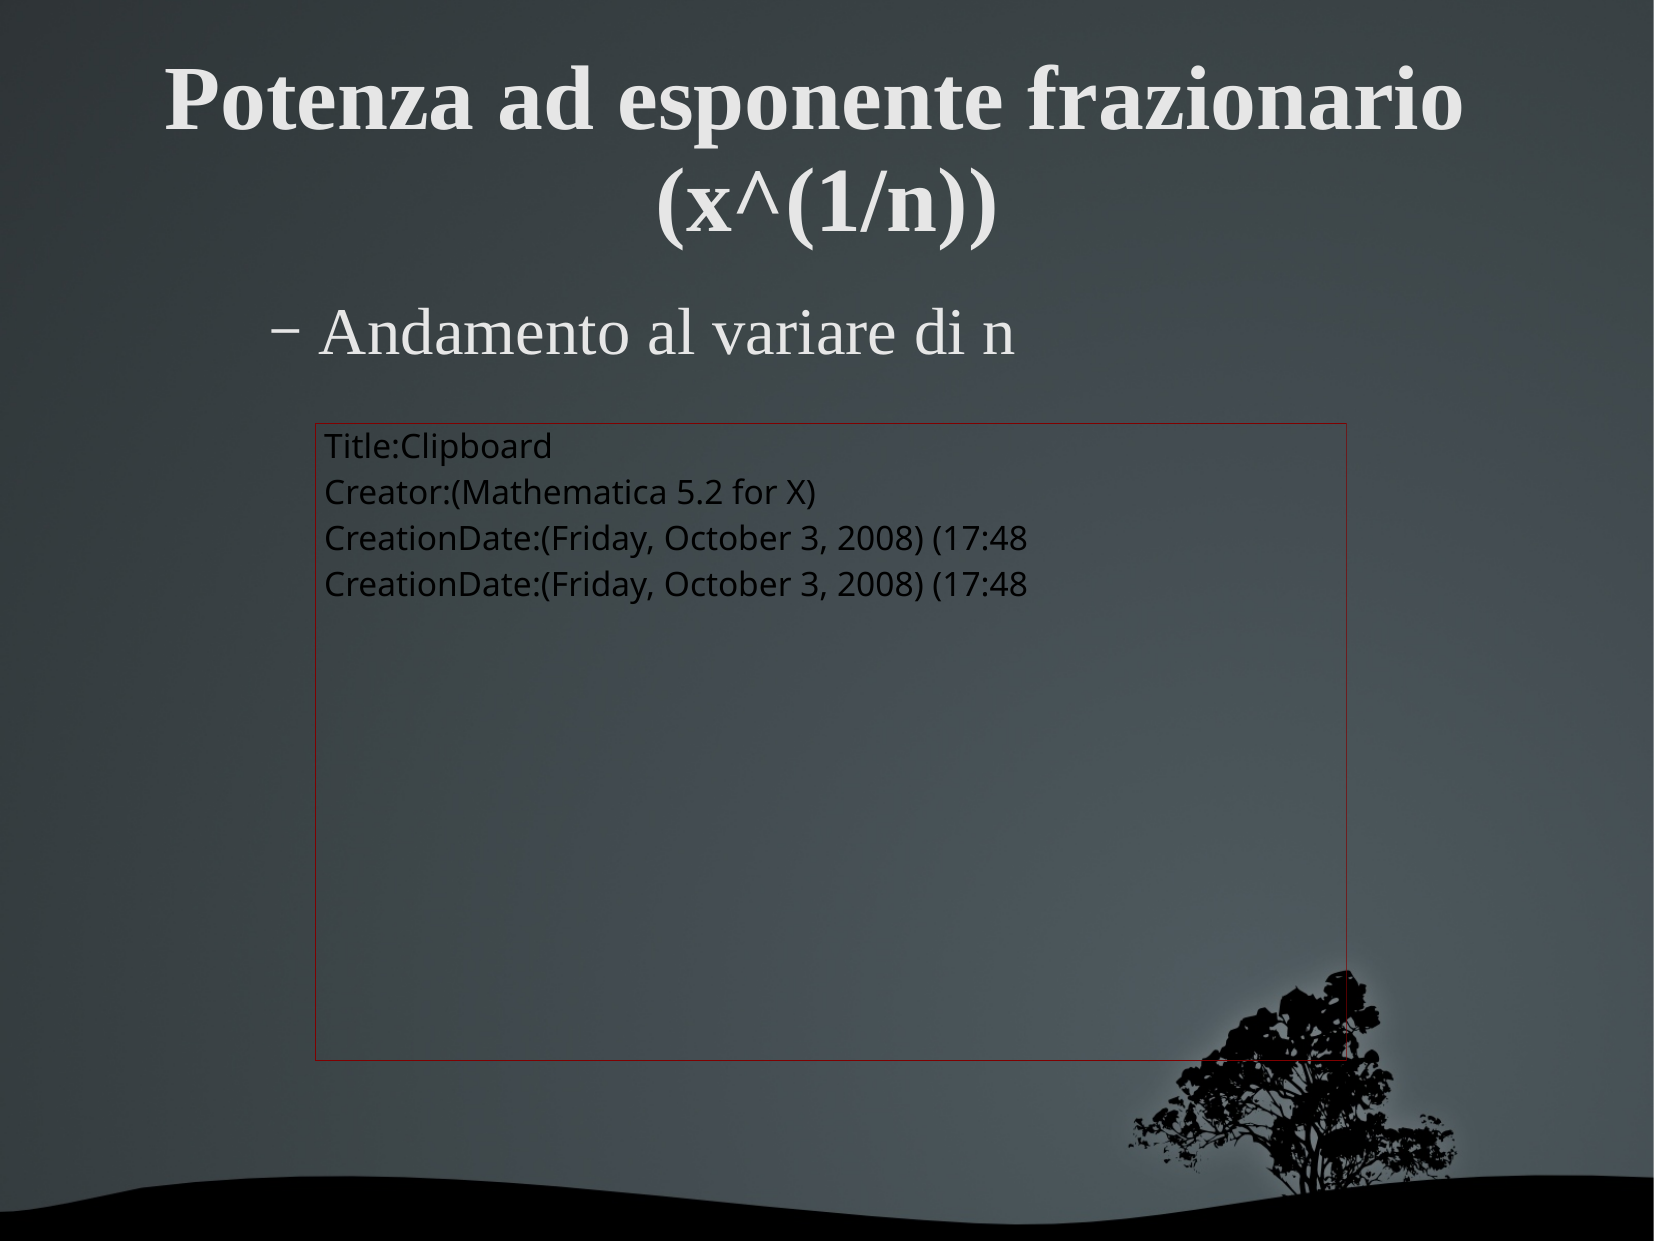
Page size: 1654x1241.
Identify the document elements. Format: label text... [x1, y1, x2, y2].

title Potenza ad esponente frazionario (x^(1/n)) [121, 30, 1534, 270]
picture [0, 0, 1654, 1241]
text_box Andamento al variare di n [177, 295, 1241, 436]
